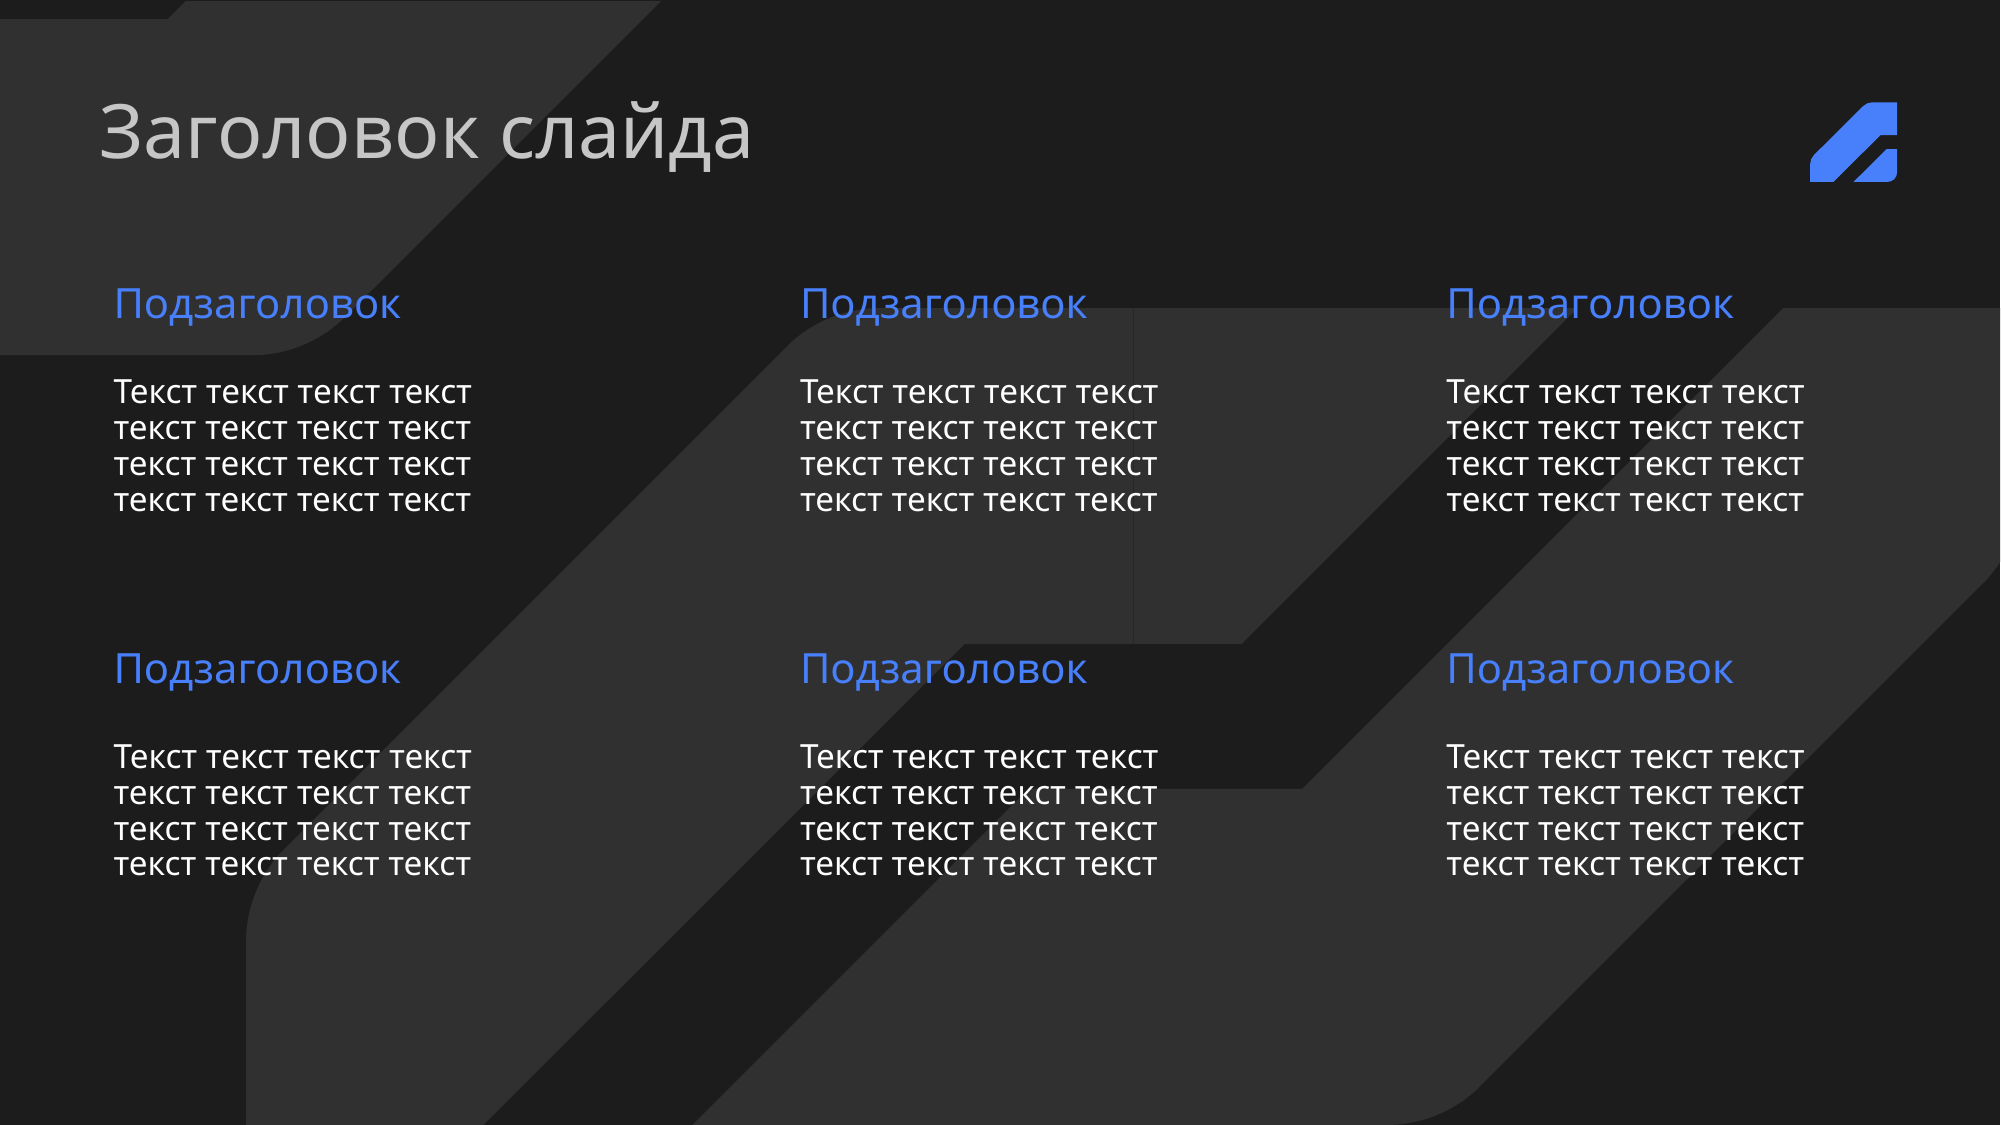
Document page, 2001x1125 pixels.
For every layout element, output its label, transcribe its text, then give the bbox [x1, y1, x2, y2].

list Текст текст текст текст текст текст текст текст текст текст текст текст текст текст текст текст [785, 732, 1252, 917]
list Подзаголовок [98, 639, 565, 708]
list Текст текст текст текст текст текст текст текст текст текст текст текст текст текст текст текст [98, 732, 565, 917]
list Текст текст текст текст текст текст текст текст текст текст текст текст текст текст текст текст [98, 367, 565, 552]
list Подзаголовок [1431, 275, 1898, 343]
list Подзаголовок [785, 639, 1252, 708]
list Текст текст текст текст текст текст текст текст текст текст текст текст текст текст текст текст [785, 367, 1252, 552]
title Заголовок слайда [84, 86, 1810, 179]
list Текст текст текст текст текст текст текст текст текст текст текст текст текст текст текст текст [1431, 732, 1898, 917]
list Подзаголовок [785, 275, 1252, 343]
list Подзаголовок [98, 275, 565, 343]
list Текст текст текст текст текст текст текст текст текст текст текст текст текст текст текст текст [1431, 367, 1898, 552]
list Подзаголовок [1431, 639, 1898, 708]
